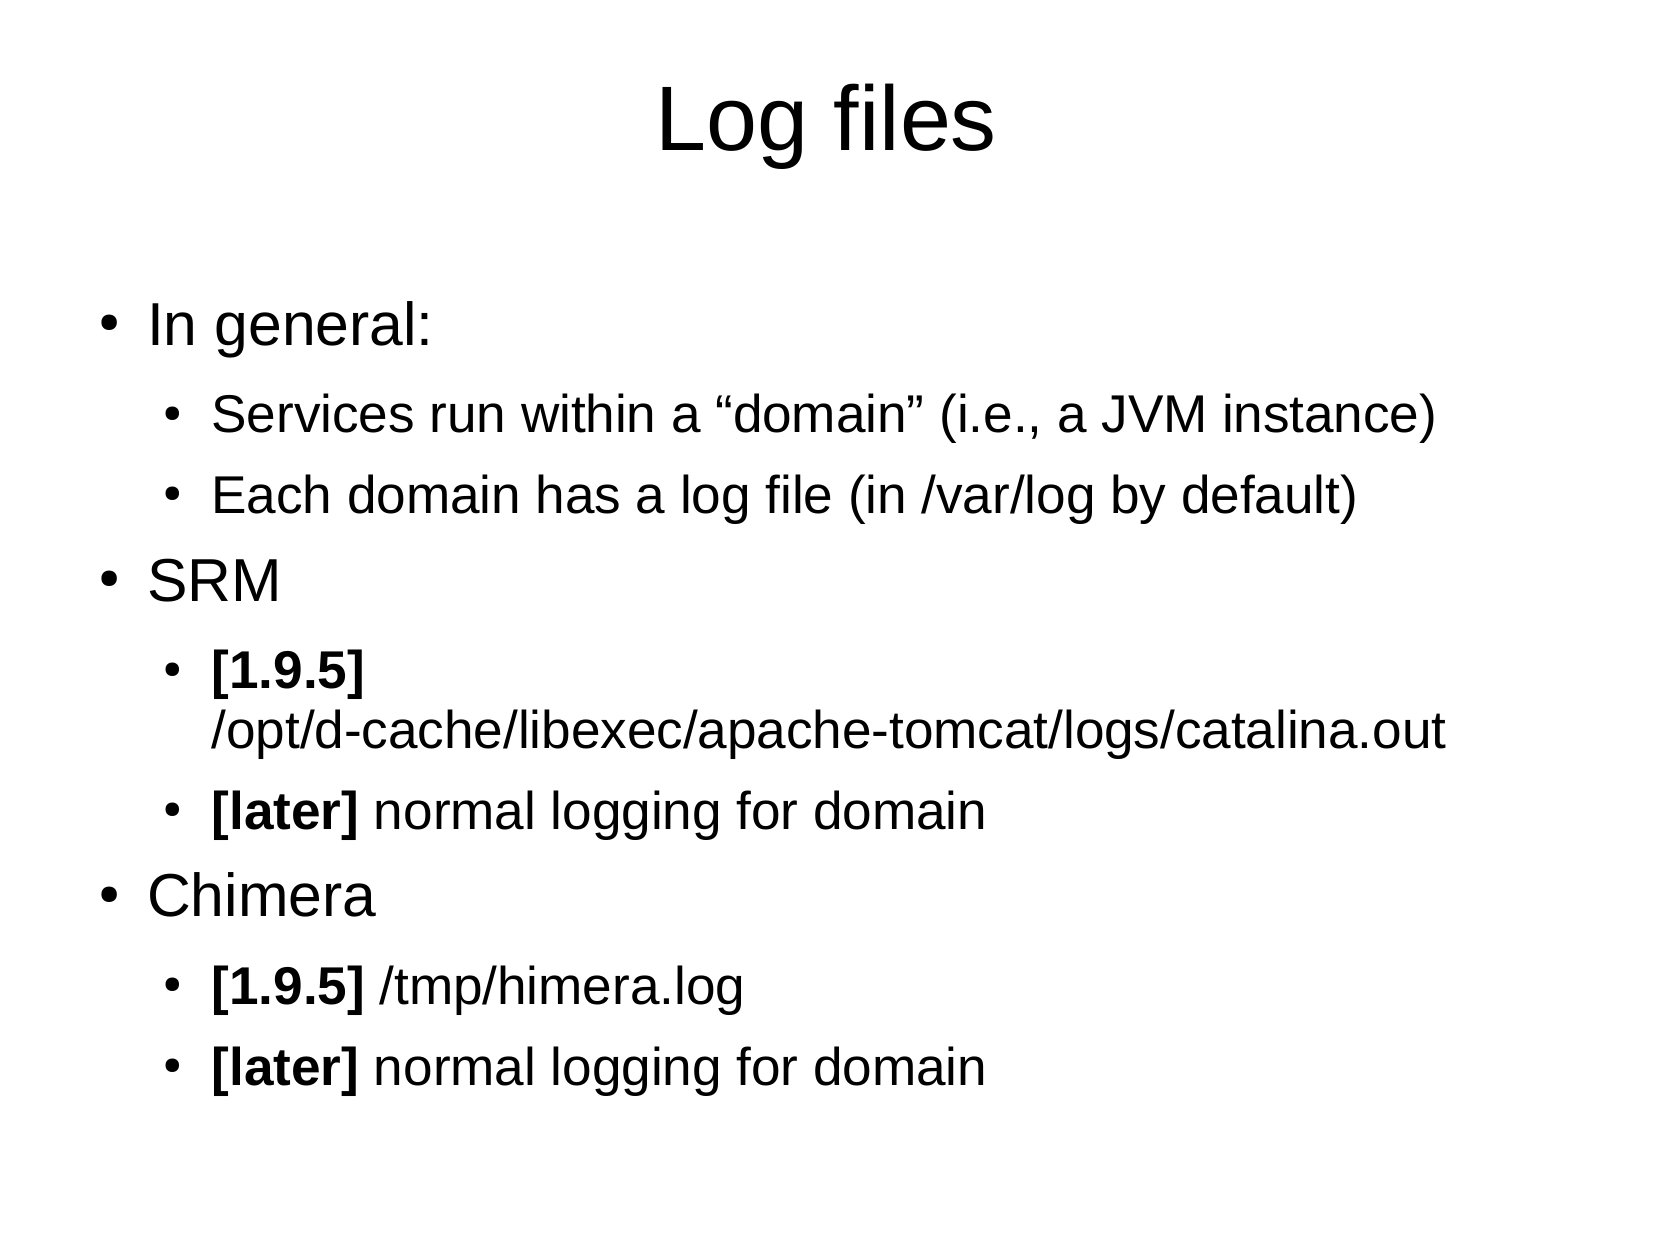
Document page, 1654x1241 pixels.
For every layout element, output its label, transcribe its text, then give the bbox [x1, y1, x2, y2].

list In general: Services run within a “domain” (i.e., a JVM instance) Each domain has a log file (in /var/log by default) SRM [1.9.5] /opt/d-cache/libexec/apache-tomcat/logs/catalina.out [later] normal logging for domain Chimera [1.9.5] /tmp/himera.log [later] normal logging for domain [82, 290, 1571, 1109]
title Log files [82, 56, 1571, 181]
